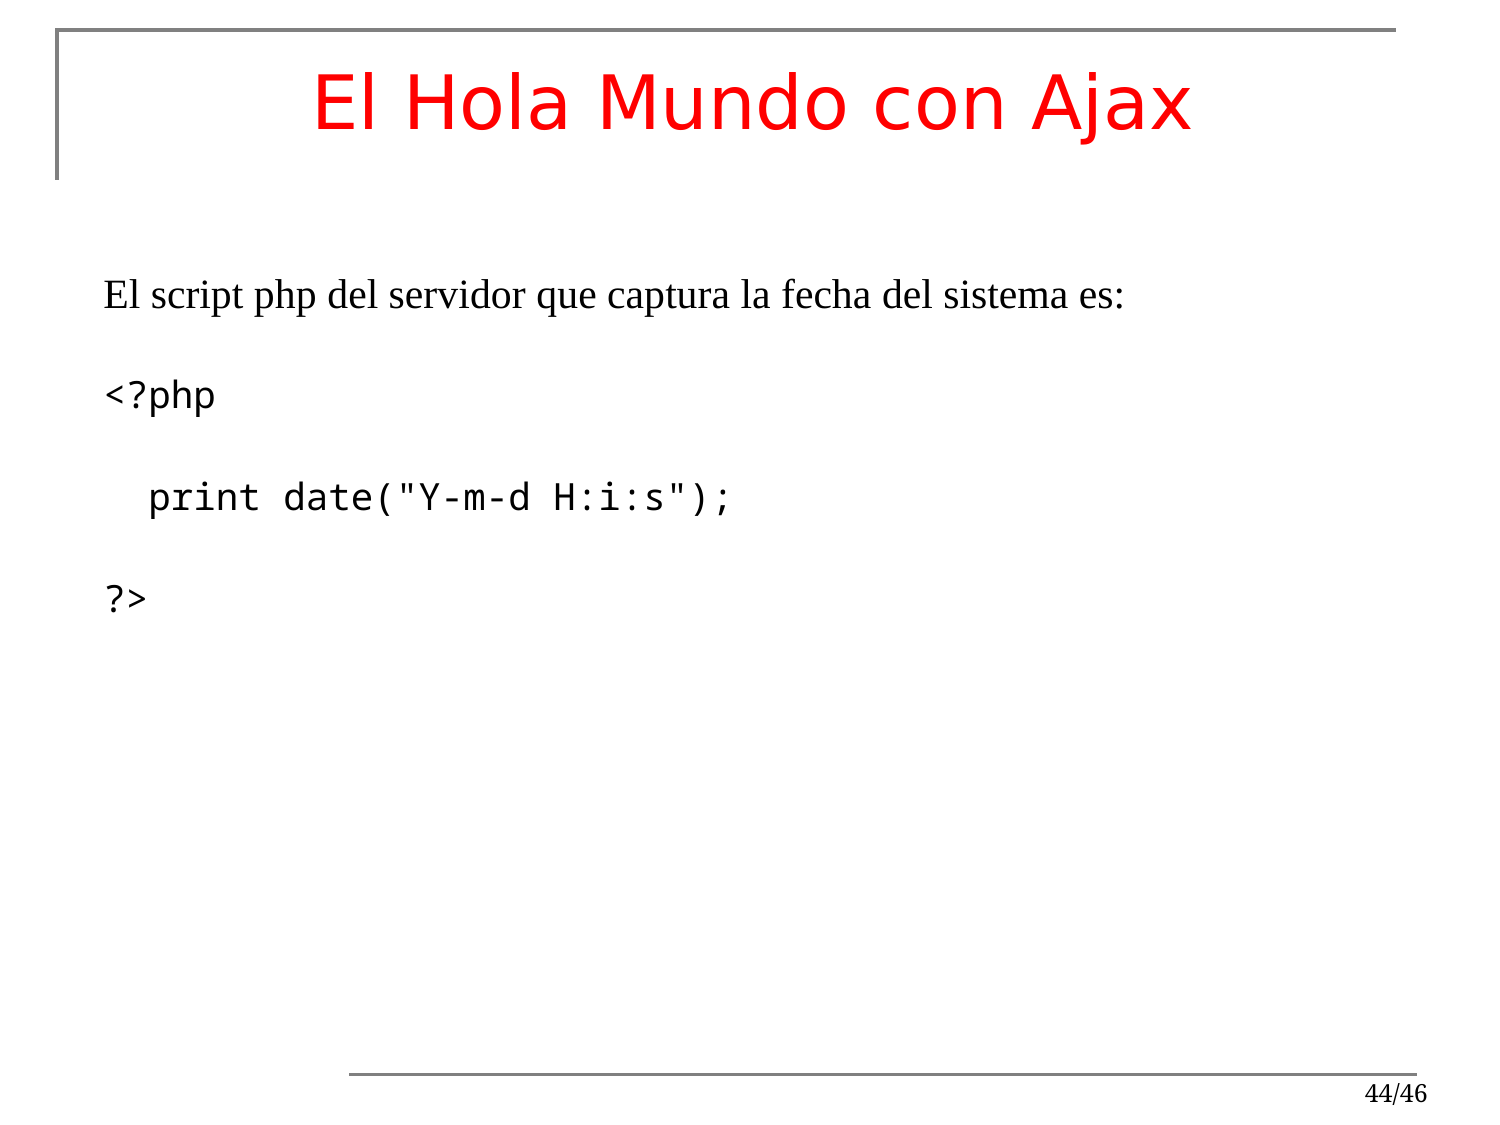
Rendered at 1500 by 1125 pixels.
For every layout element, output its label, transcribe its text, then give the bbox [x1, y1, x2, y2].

title El Hola Mundo con Ajax [59, 52, 1447, 155]
text_box El script php del servidor que captura la fecha del sistema es: <?php print date("Y-m-d H:i:s"); ?> [88, 263, 1477, 589]
